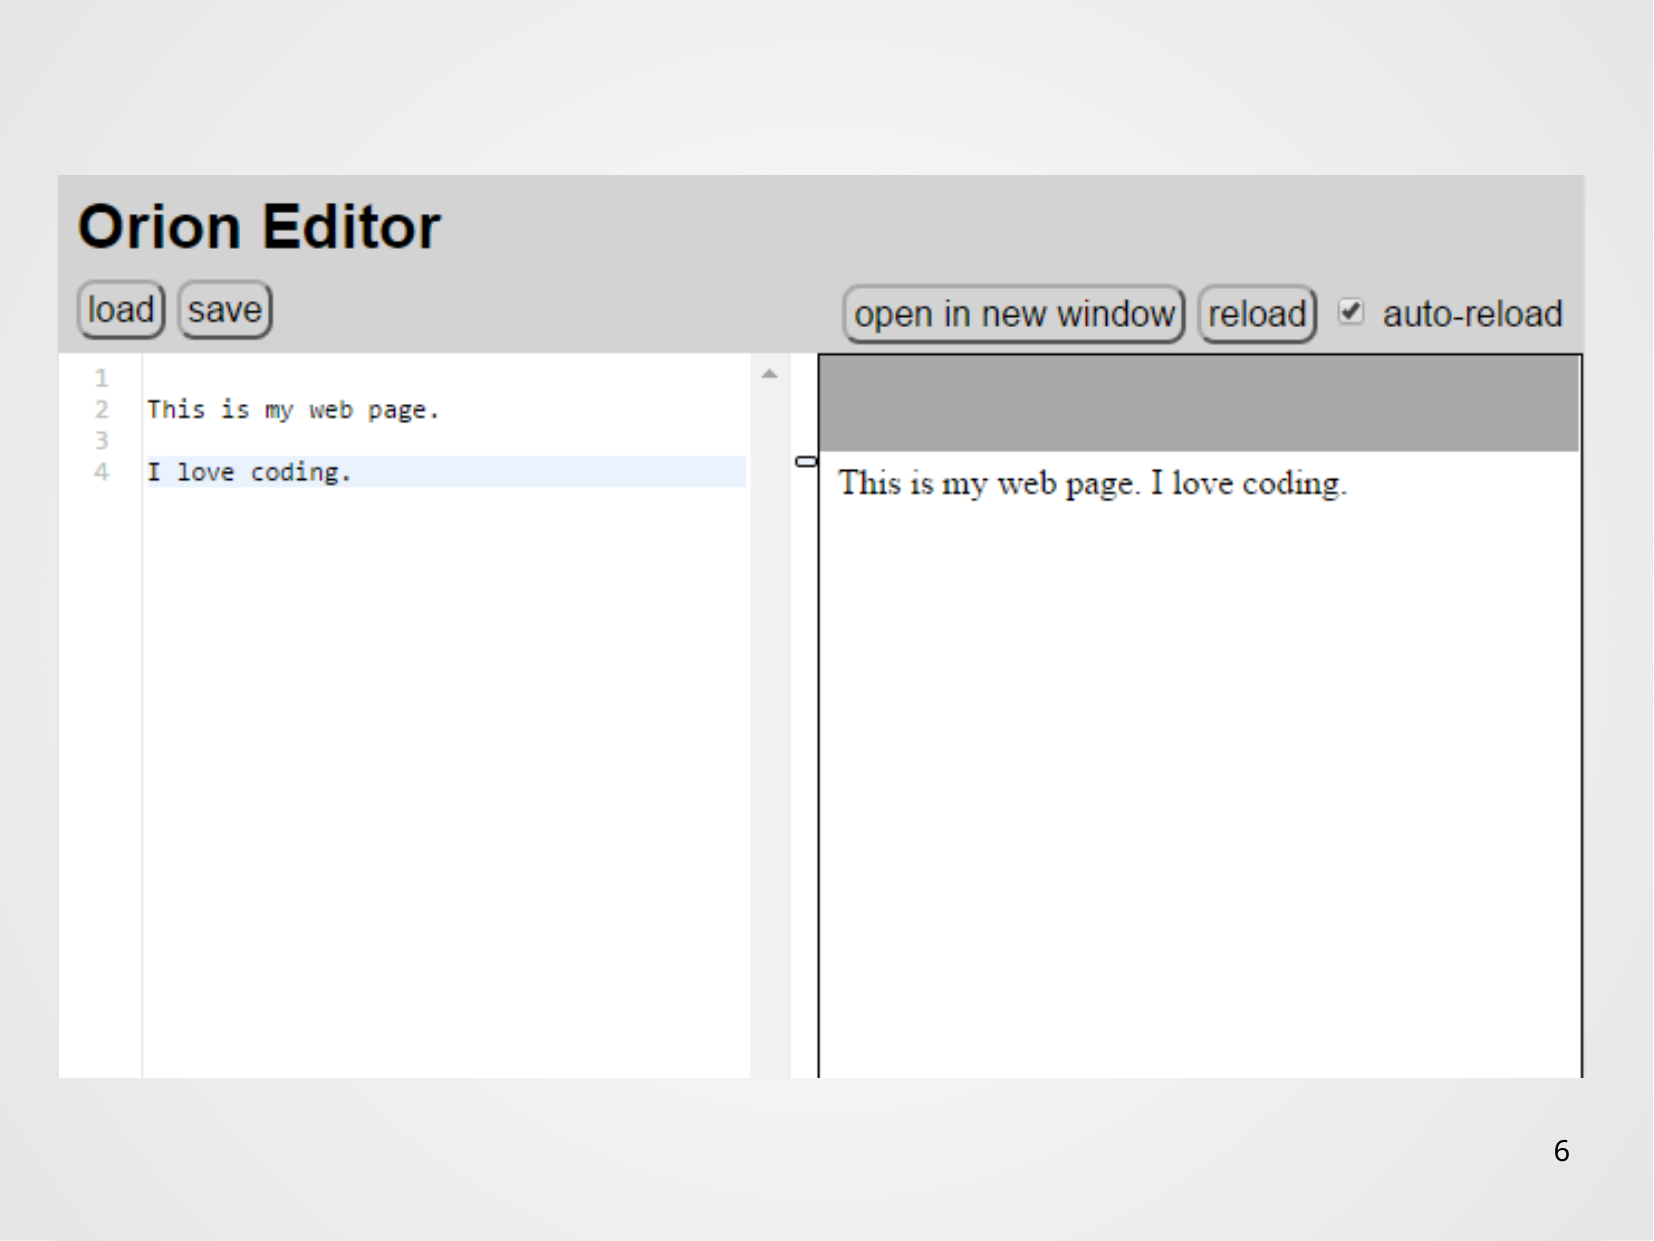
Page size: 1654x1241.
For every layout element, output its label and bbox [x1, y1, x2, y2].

picture [57, 175, 1586, 1078]
